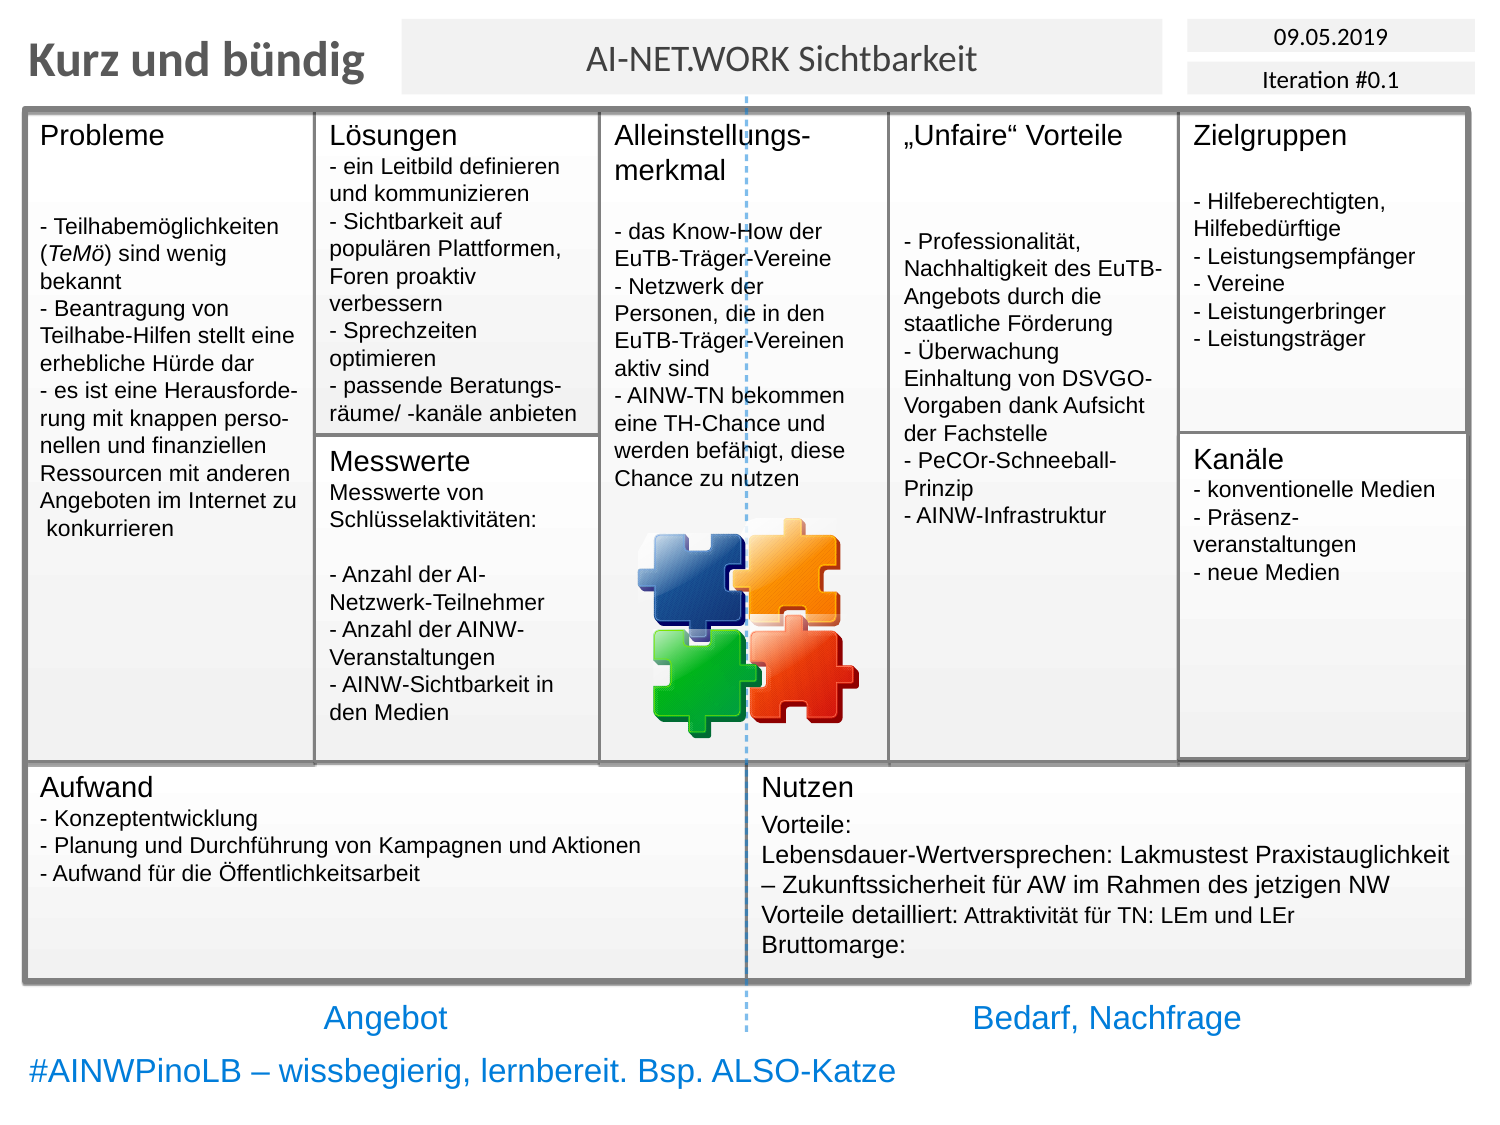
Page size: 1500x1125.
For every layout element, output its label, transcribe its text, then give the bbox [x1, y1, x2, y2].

text_box AI-NET.WORK Sichtbarkeit [401, 18, 1163, 95]
text_box Iteration #0.1 [1187, 61, 1475, 95]
text_box Messwerte Messwerte von Schlüsselaktivitäten: - Anzahl der AI-Netzwerk-Teilnehmer - Anzahl der AINW-Veranstaltungen - AINW-Sichtbarkeit in den Medien [314, 435, 600, 762]
text_box 09.05.2019 [1187, 18, 1475, 52]
picture [629, 509, 866, 747]
text_box „Unfaire“ Vorteile - Professionalität, Nachhaltigkeit des EuTB-Angebots durch die staatliche Förderung - Überwachung Einhaltung von DSVGO-Vorgaben dank Aufsicht der Fachstelle - PeCOr-Schneeball-Prinzip - AINW-Infrastruktur [888, 117, 1178, 762]
text_box Bedarf, Nachfrage [957, 988, 1258, 1044]
text_box Aufwand - Konzeptentwicklung - Planung und Durchführung von Kampagnen und Aktionen - Aufwand für die Öffentlichkeitsarbeit [29, 762, 746, 978]
text_box Lösungen - ein Leitbild definieren und kommunizieren - Sichtbarkeit auf populären Plattformen, Foren proaktiv verbessern - Sprechzeiten optimieren - passende Beratungs-räume/ -kanäle anbieten [314, 117, 599, 435]
text_box Angebot [309, 988, 463, 1042]
text_box Alleinstellungs-merkmal - das Know-How der EuTB-Träger-Vereine - Netzwerk der Personen, die in den EuTB-Träger-Vereinen aktiv sind - AINW-TN bekommen eine TH-Chance und werden befähigt, diese Chance zu nutzen [599, 117, 888, 762]
text_box Nutzen Vorteile: Lebensdauer-Wertversprechen: Lakmustest Praxistauglichkeit – Zukunftssicherheit für AW im Rahmen des jetzigen NW Vorteile detailliert: Attraktivität für TN: LEm und LEr Bruttomarge: [746, 762, 1465, 978]
text_box #AINWPinoLB – wissbegierig, lernbereit. Bsp. ALSO-Katze [14, 1042, 913, 1097]
text_box Kurz und bündig [13, 18, 380, 94]
text_box Kanäle - konventionelle Medien - Präsenz-veranstaltungen - neue Medien [1178, 432, 1468, 759]
text_box Probleme - Teilhabemöglichkeiten (TeMö) sind wenig bekannt - Beantragung von Teilhabe-Hilfen stellt eine erhebliche Hürde dar - es ist eine Herausforde-rung mit knappen perso-nellen und finanziellen Ressourcen mit anderen Angeboten im Internet zu konkurrieren [29, 117, 314, 762]
text_box Zielgruppen - Hilfeberechtigten, Hilfebedürftige - Leistungsempfänger - Vereine - Leistungerbringer - Leistungsträger [1178, 117, 1465, 432]
